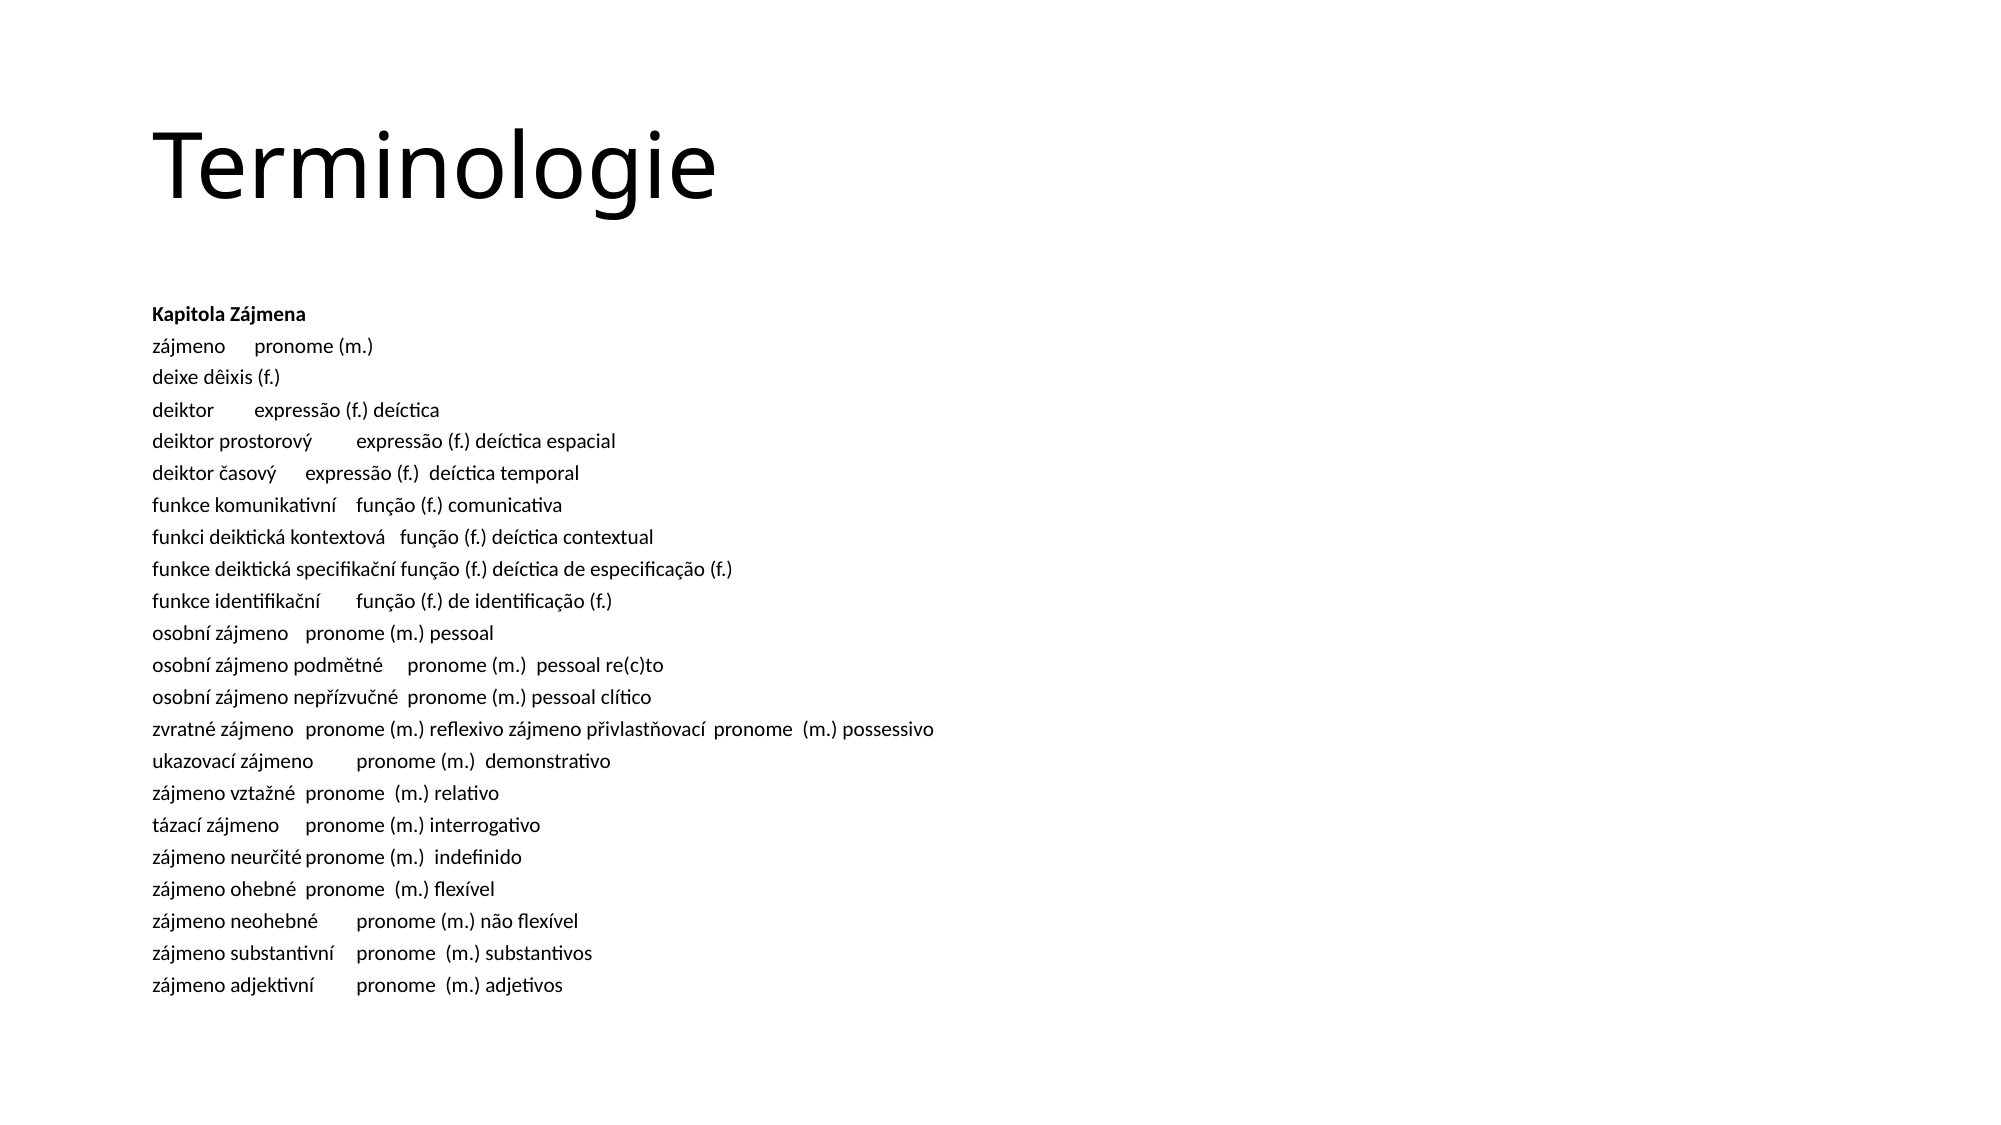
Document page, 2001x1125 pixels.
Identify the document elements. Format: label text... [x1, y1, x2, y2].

list Kapitola Zájmena zájmeno pronome (m.) deixe dêixis (f.) deiktor expressão (f.) deíctica deiktor prostorový expressão (f.) deíctica espacial deiktor časový expressão (f.) deíctica temporal funkce komunikativní função (f.) comunicativa funkci deiktická kontextová função (f.) deíctica contextual funkce deiktická specifikační função (f.) deíctica de especificação (f.) funkce identifikační função (f.) de identificação (f.) osobní zájmeno pronome (m.) pessoal osobní zájmeno podmětné pronome (m.) pessoal re(c)to osobní zájmeno nepřízvučné pronome (m.) pessoal clítico zvratné zájmeno pronome (m.) reflexivo zájmeno přivlastňovací pronome (m.) possessivo ukazovací zájmeno pronome (m.) demonstrativo zájmeno vztažné pronome (m.) relativo tázací zájmeno pronome (m.) interrogativo zájmeno neurčité pronome (m.) indefinido zájmeno ohebné pronome (m.) flexível zájmeno neohebné pronome (m.) não flexível zájmeno substantivní pronome (m.) substantivos zájmeno adjektivní pronome (m.) adjetivos [137, 299, 1863, 1014]
title Terminologie [137, 59, 1863, 278]
